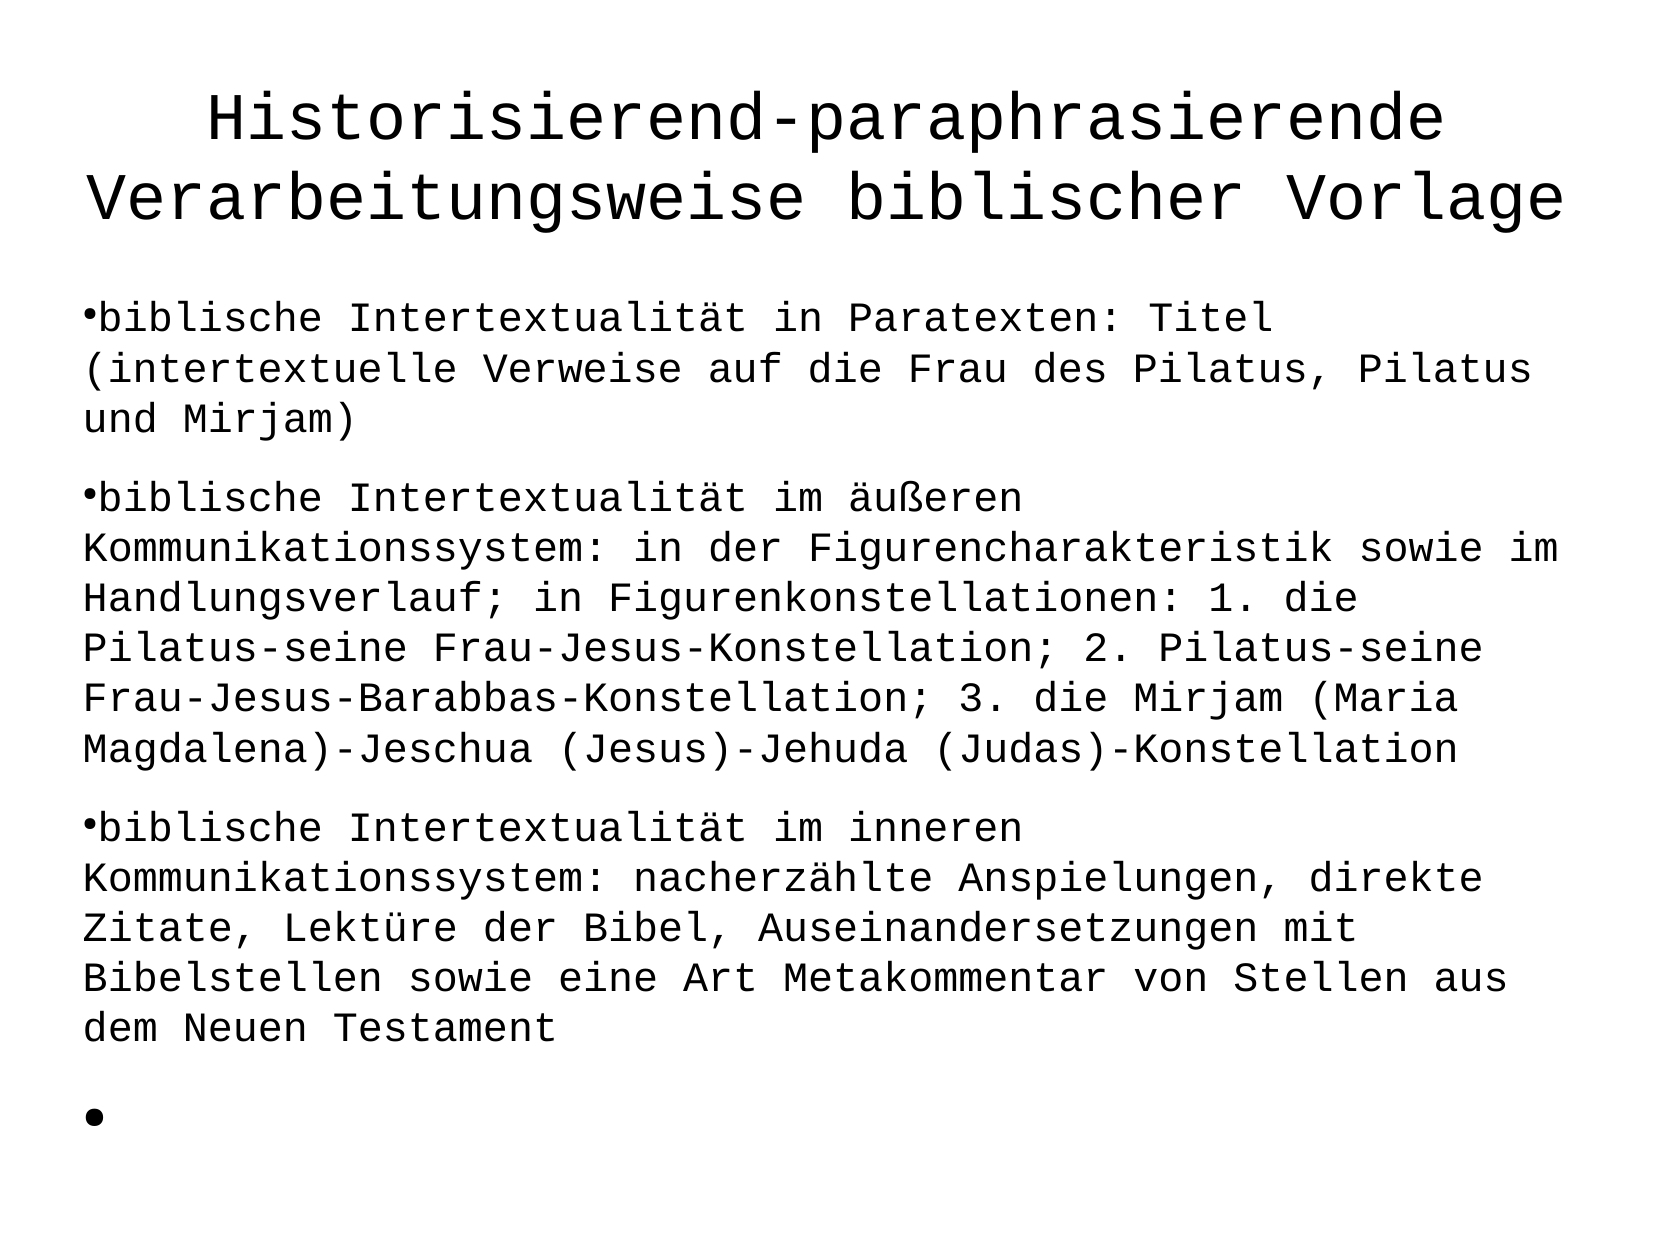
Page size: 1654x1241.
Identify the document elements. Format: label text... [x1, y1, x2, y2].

title Historisierend-paraphrasierende Verarbeitungsweise biblischer Vorlage [82, 49, 1571, 257]
list biblische Intertextualität in Paratexten: Titel (intertextuelle Verweise auf die Frau des Pilatus, Pilatus und Mirjam) biblische Intertextualität im äußeren Kommunikationssystem: in der Figurencharakteristik sowie im Handlungsverlauf; in Figurenkonstellationen: 1. die Pilatus-seine Frau-Jesus-Konstellation; 2. Pilatus-seine Frau-Jesus-Barabbas-Konstellation; 3. die Mirjam (Maria Magdalena)-Jeschua (Jesus)-Jehuda (Judas)-Konstellation biblische Intertextualität im inneren Kommunikationssystem: nacherzählte Anspielungen, direkte Zitate, Lektüre der Bibel, Auseinandersetzungen mit Bibelstellen sowie eine Art Metakommentar von Stellen aus dem Neuen Testament [82, 290, 1571, 1115]
